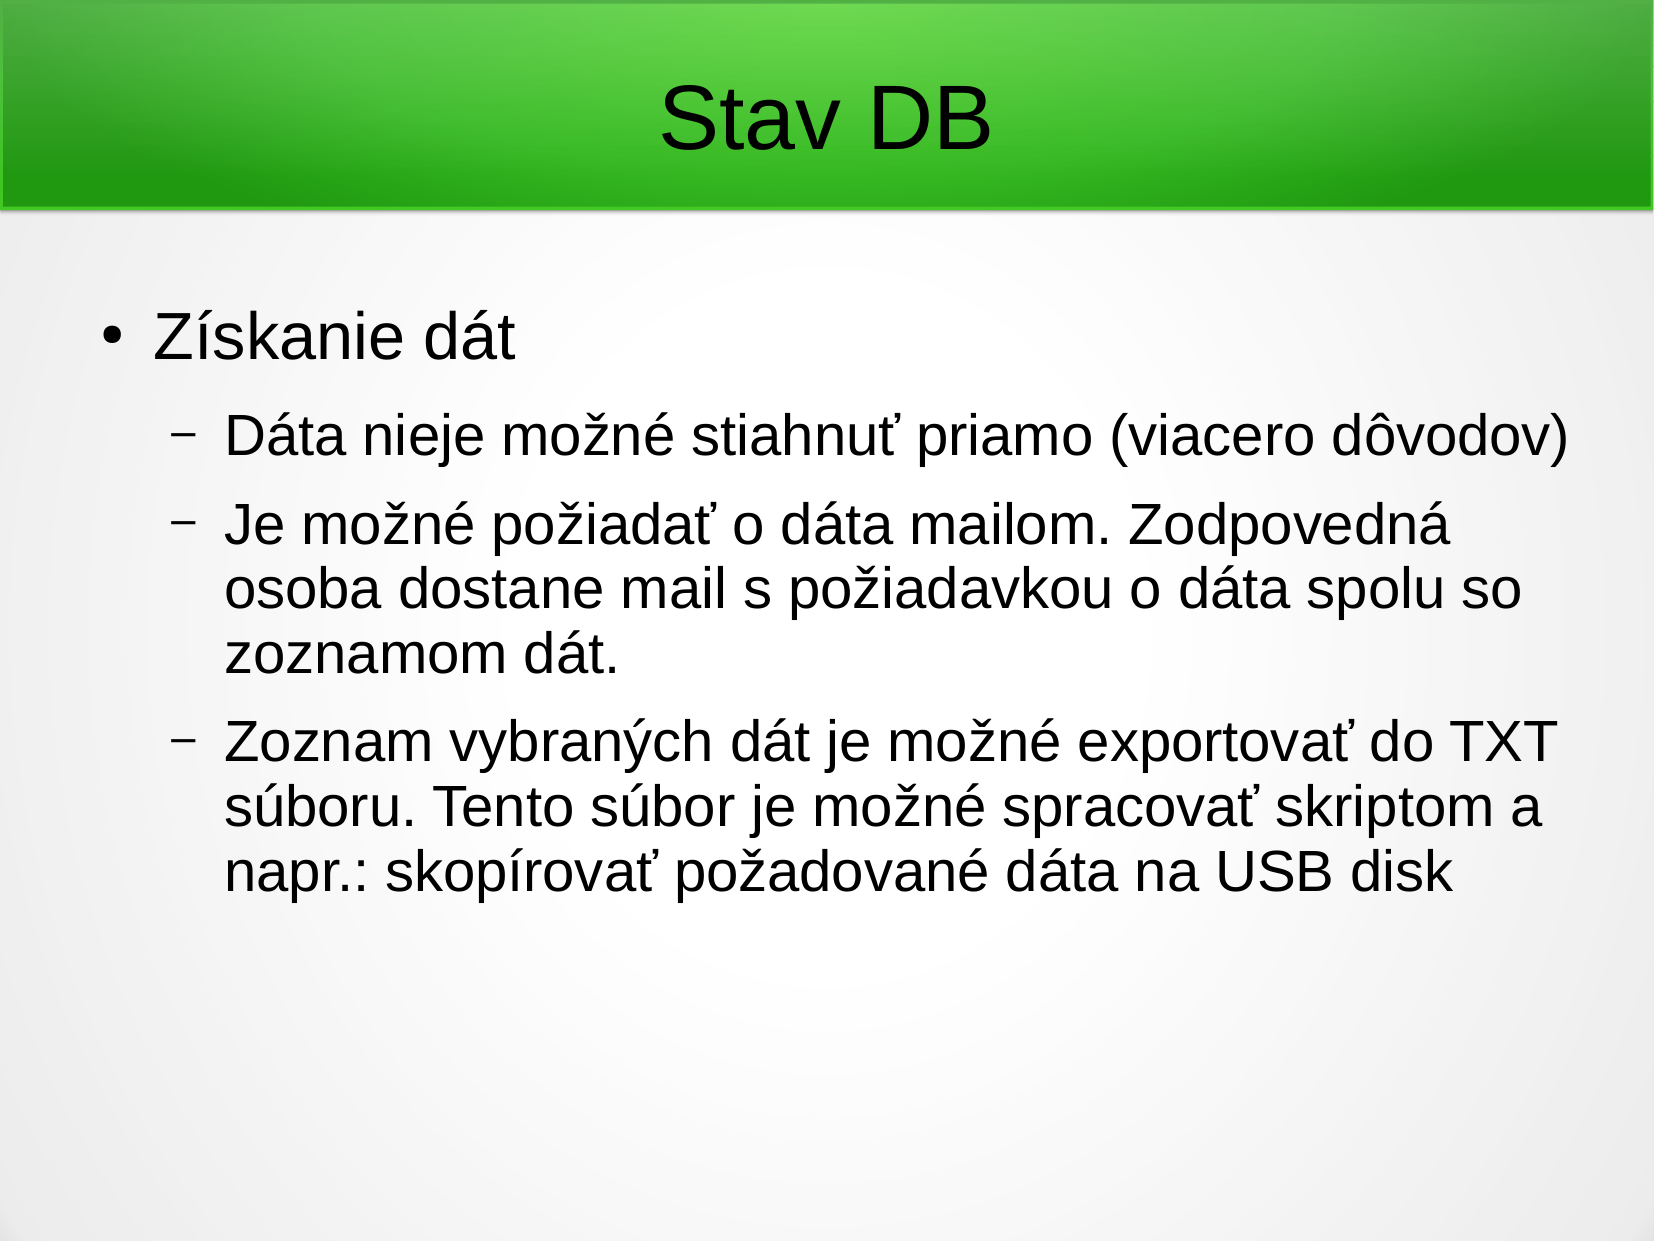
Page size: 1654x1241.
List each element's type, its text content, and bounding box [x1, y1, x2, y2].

list Získanie dát Dáta nieje možné stiahnuť priamo (viacero dôvodov) Je možné požiadať o dáta mailom. Zodpovedná osoba dostane mail s požiadavkou o dáta spolu so zoznamom dát. Zoznam vybraných dát je možné exportovať do TXT súboru. Tento súbor je možné spracovať skriptom a napr.: skopírovať požadované dáta na USB disk [82, 299, 1571, 1019]
title Stav DB [82, 47, 1571, 189]
